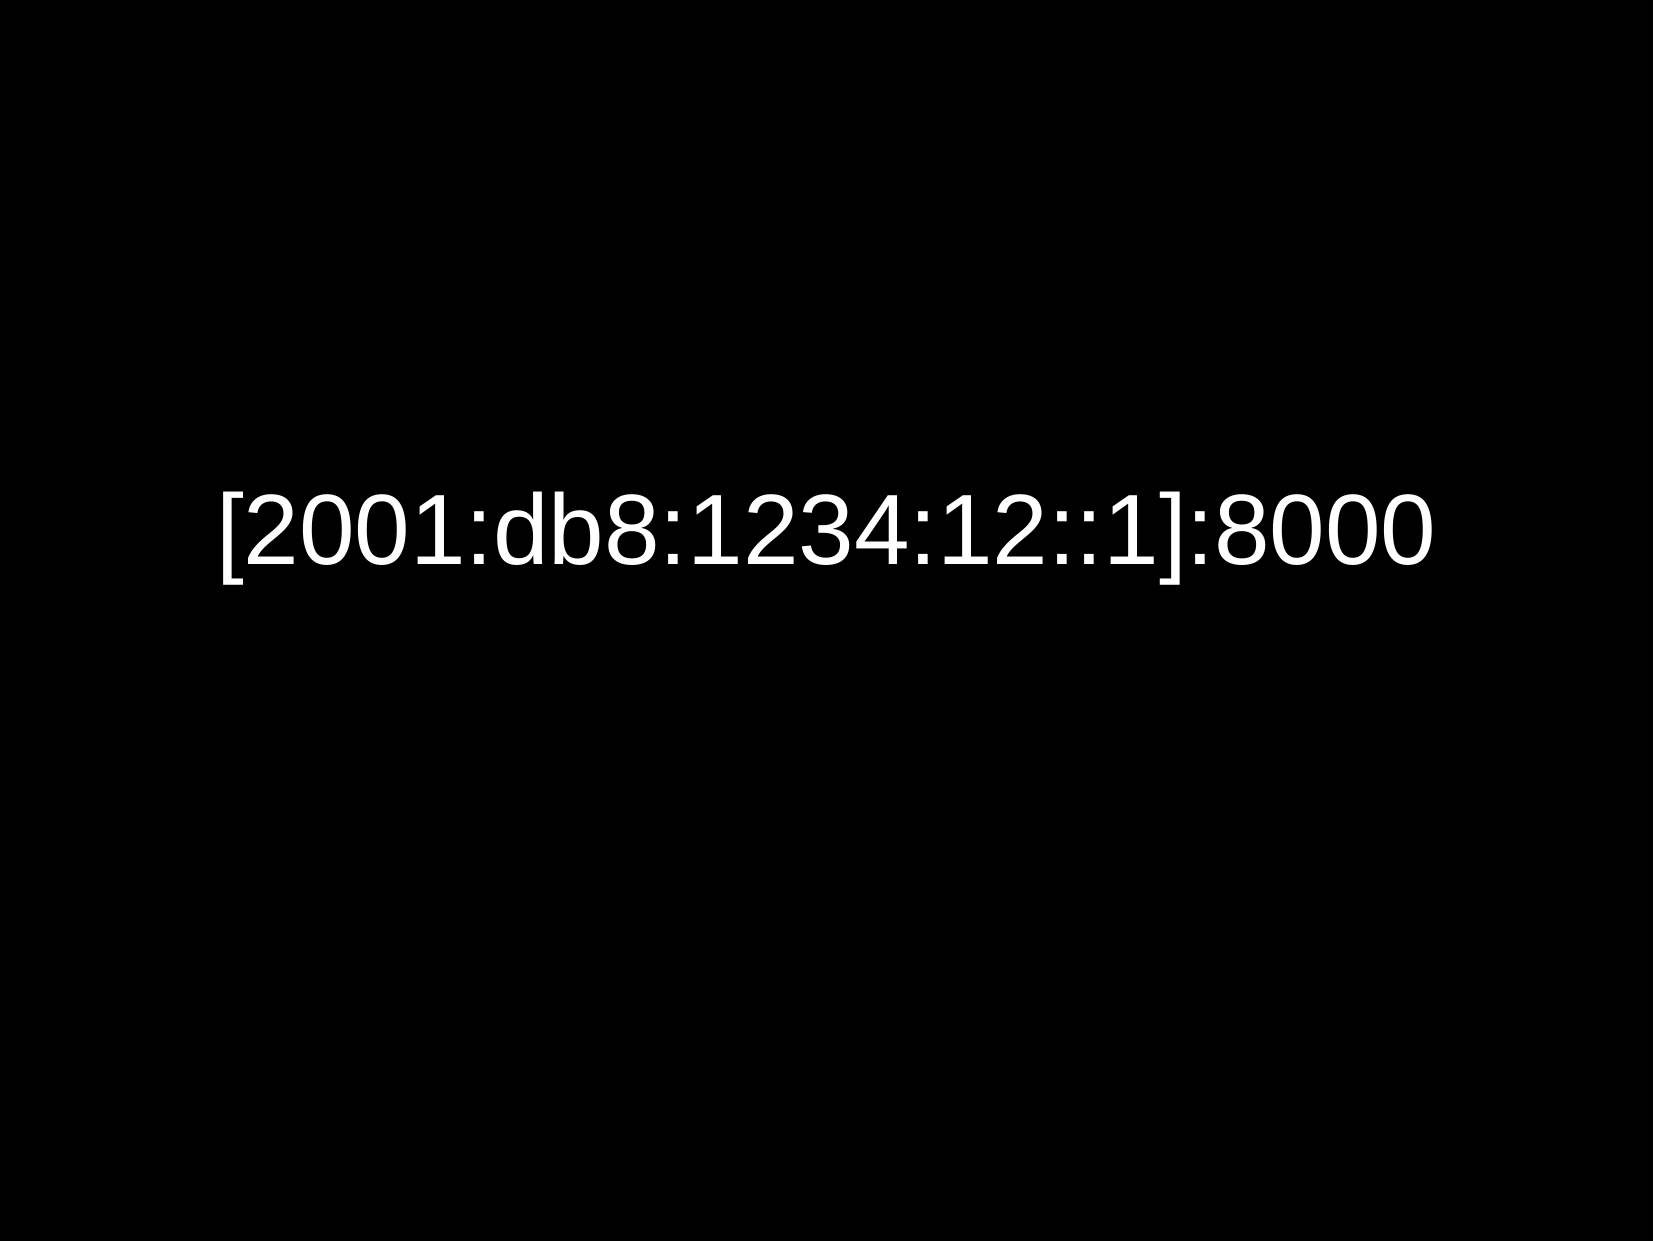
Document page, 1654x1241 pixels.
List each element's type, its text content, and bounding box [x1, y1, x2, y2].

subtitle [2001:db8:1234:12::1]:8000 [82, 49, 1571, 1010]
